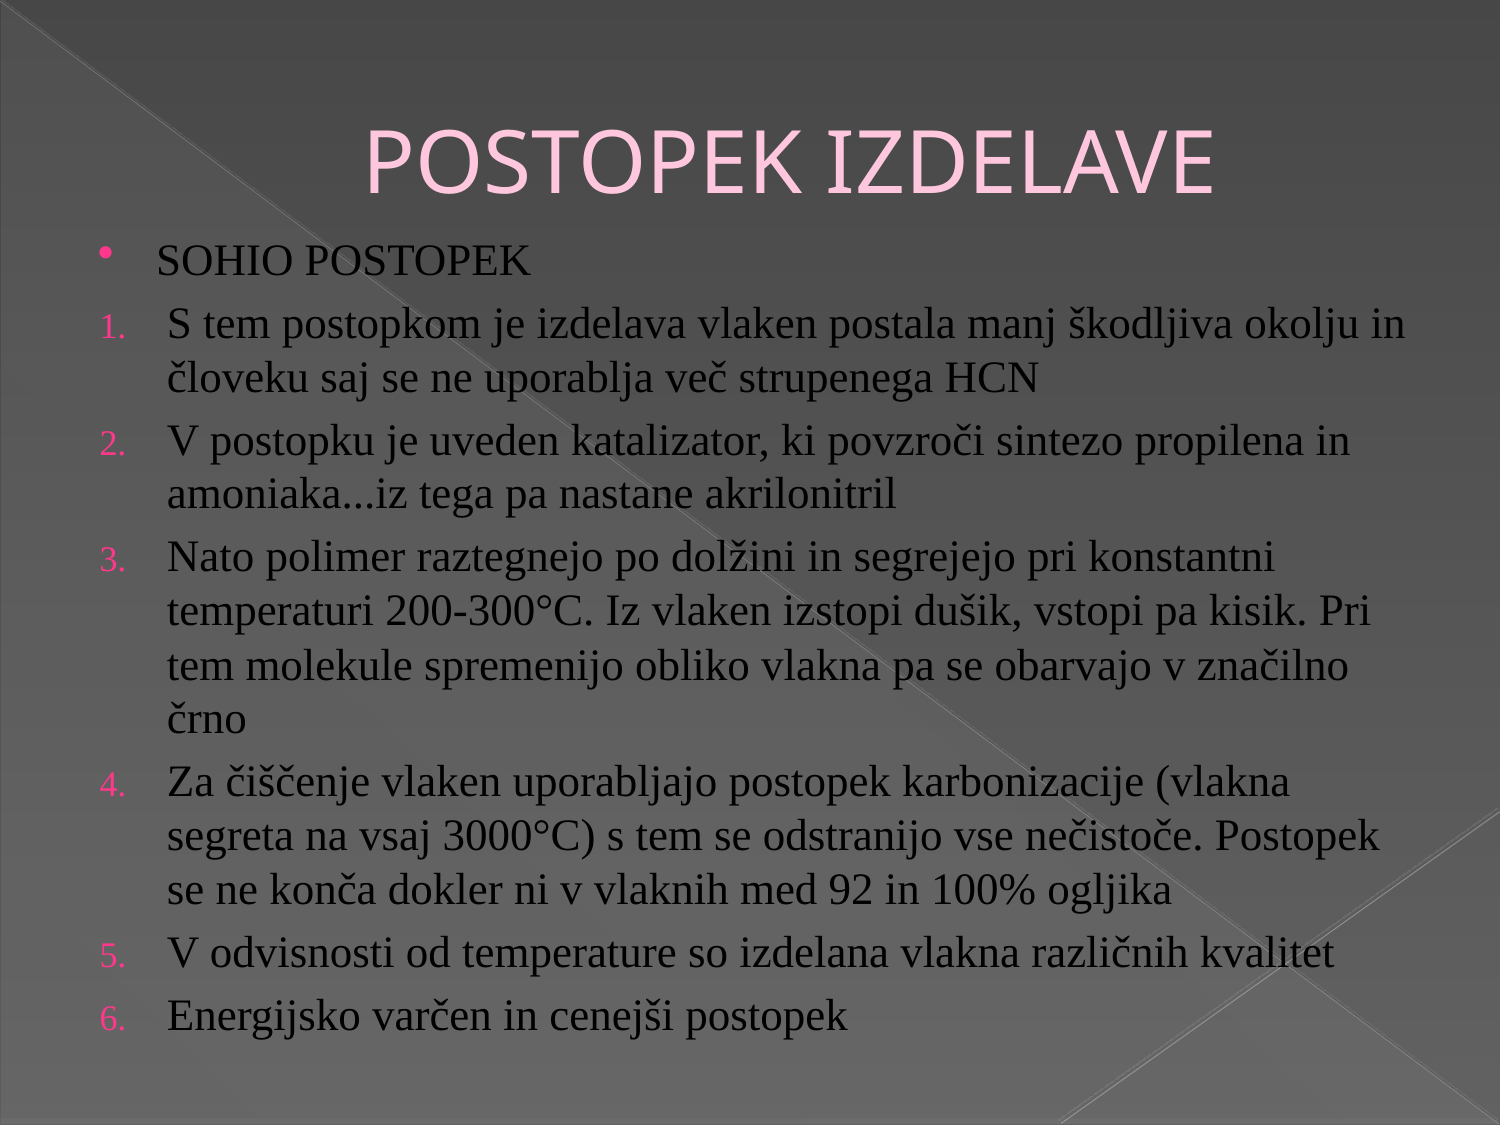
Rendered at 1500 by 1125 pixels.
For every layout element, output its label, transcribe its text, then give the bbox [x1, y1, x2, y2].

list SOHIO POSTOPEK S tem postopkom je izdelava vlaken postala manj škodljiva okolju in človeku saj se ne uporablja več strupenega HCN V postopku je uveden katalizator, ki povzroči sintezo propilena in amoniaka...iz tega pa nastane akrilonitril Nato polimer raztegnejo po dolžini in segrejejo pri konstantni temperaturi 200-300°C. Iz vlaken izstopi dušik, vstopi pa kisik. Pri tem molekule spremenijo obliko vlakna pa se obarvajo v značilno črno Za čiščenje vlaken uporabljajo postopek karbonizacije (vlakna segreta na vsaj 3000°C) s tem se odstranijo vse nečistoče. Postopek se ne konča dokler ni v vlaknih med 92 in 100% ogljika V odvisnosti od temperature so izdelana vlakna različnih kvalitet Energijsko varčen in cenejši postopek [75, 222, 1425, 1059]
title POSTOPEK IZDELAVE [75, 43, 1425, 222]
